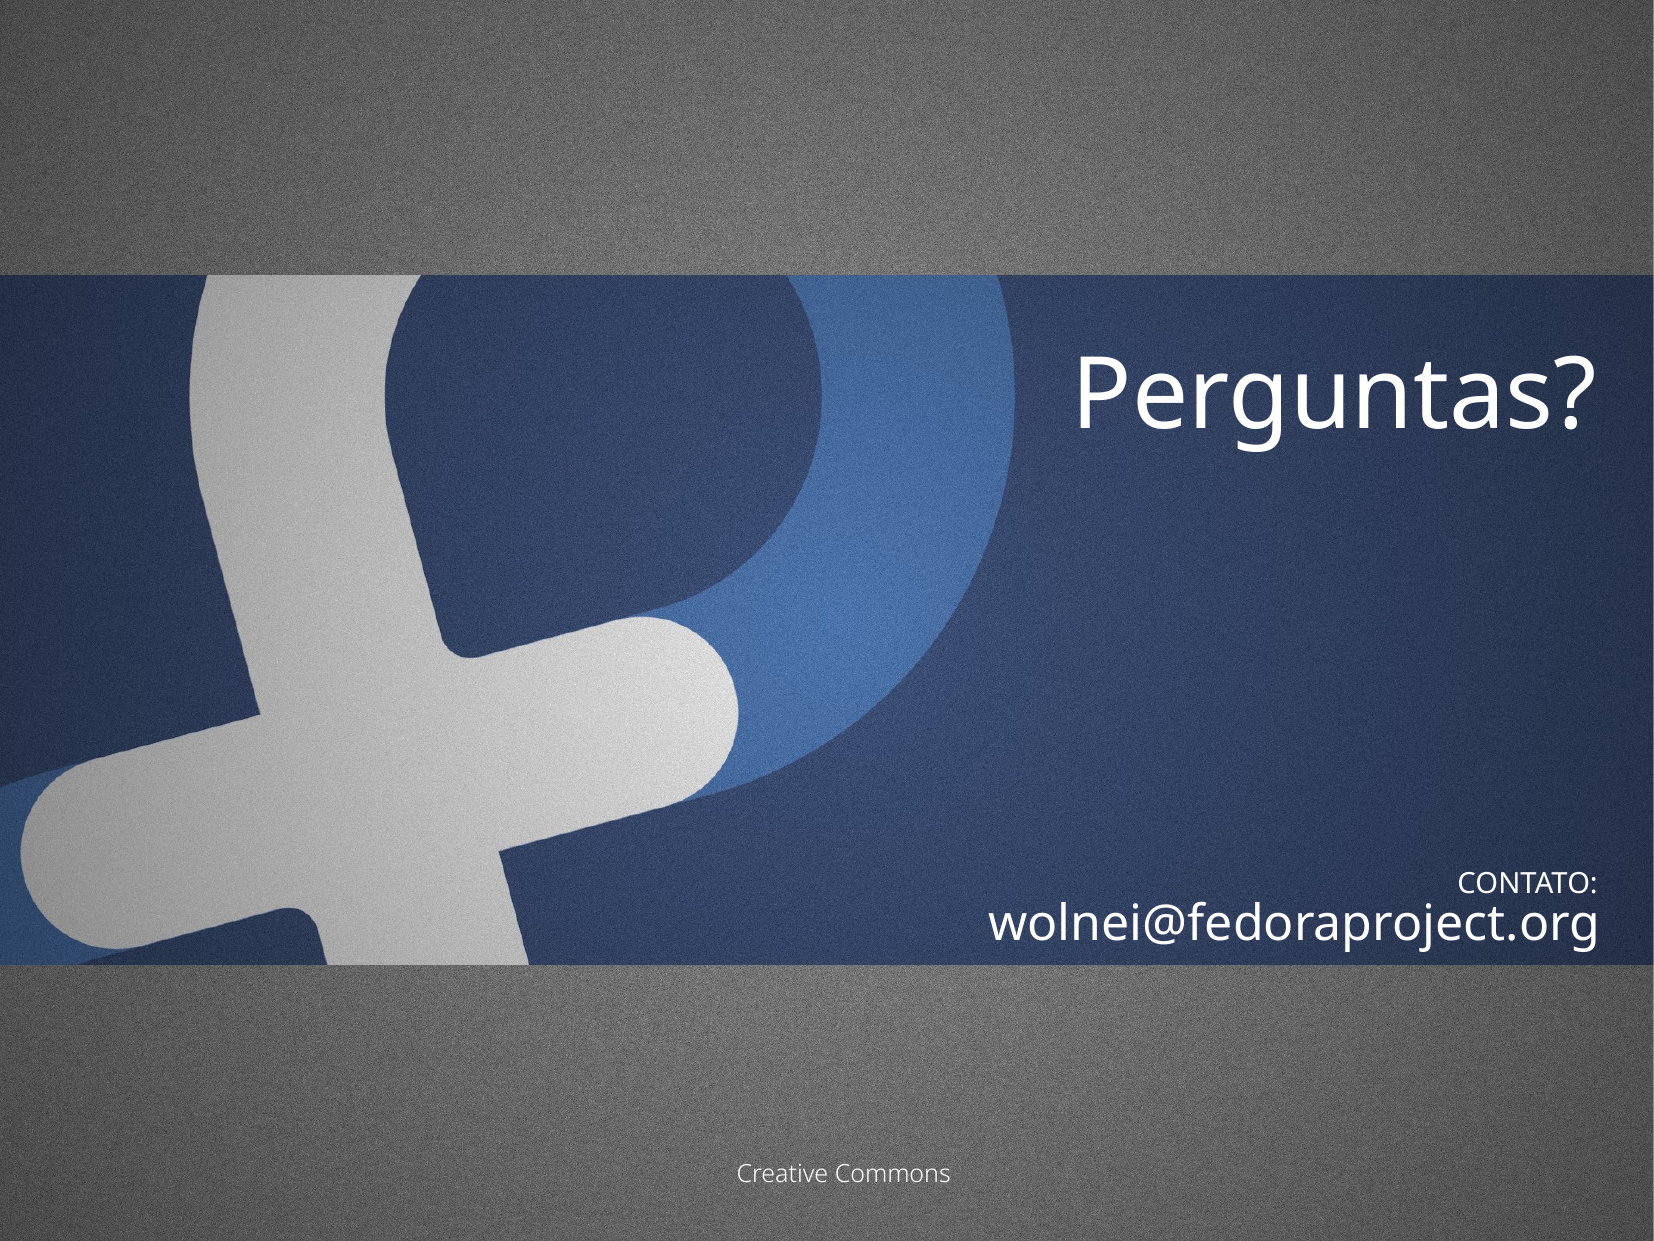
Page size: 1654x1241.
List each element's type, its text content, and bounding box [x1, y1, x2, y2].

text_box wolnei@fedoraproject.org [80, 879, 1616, 950]
text_box CONTATO: [77, 854, 1613, 900]
picture [0, 0, 1654, 1241]
text_box Creative Commons [75, 1126, 1613, 1197]
title Perguntas? [22, 338, 1598, 441]
